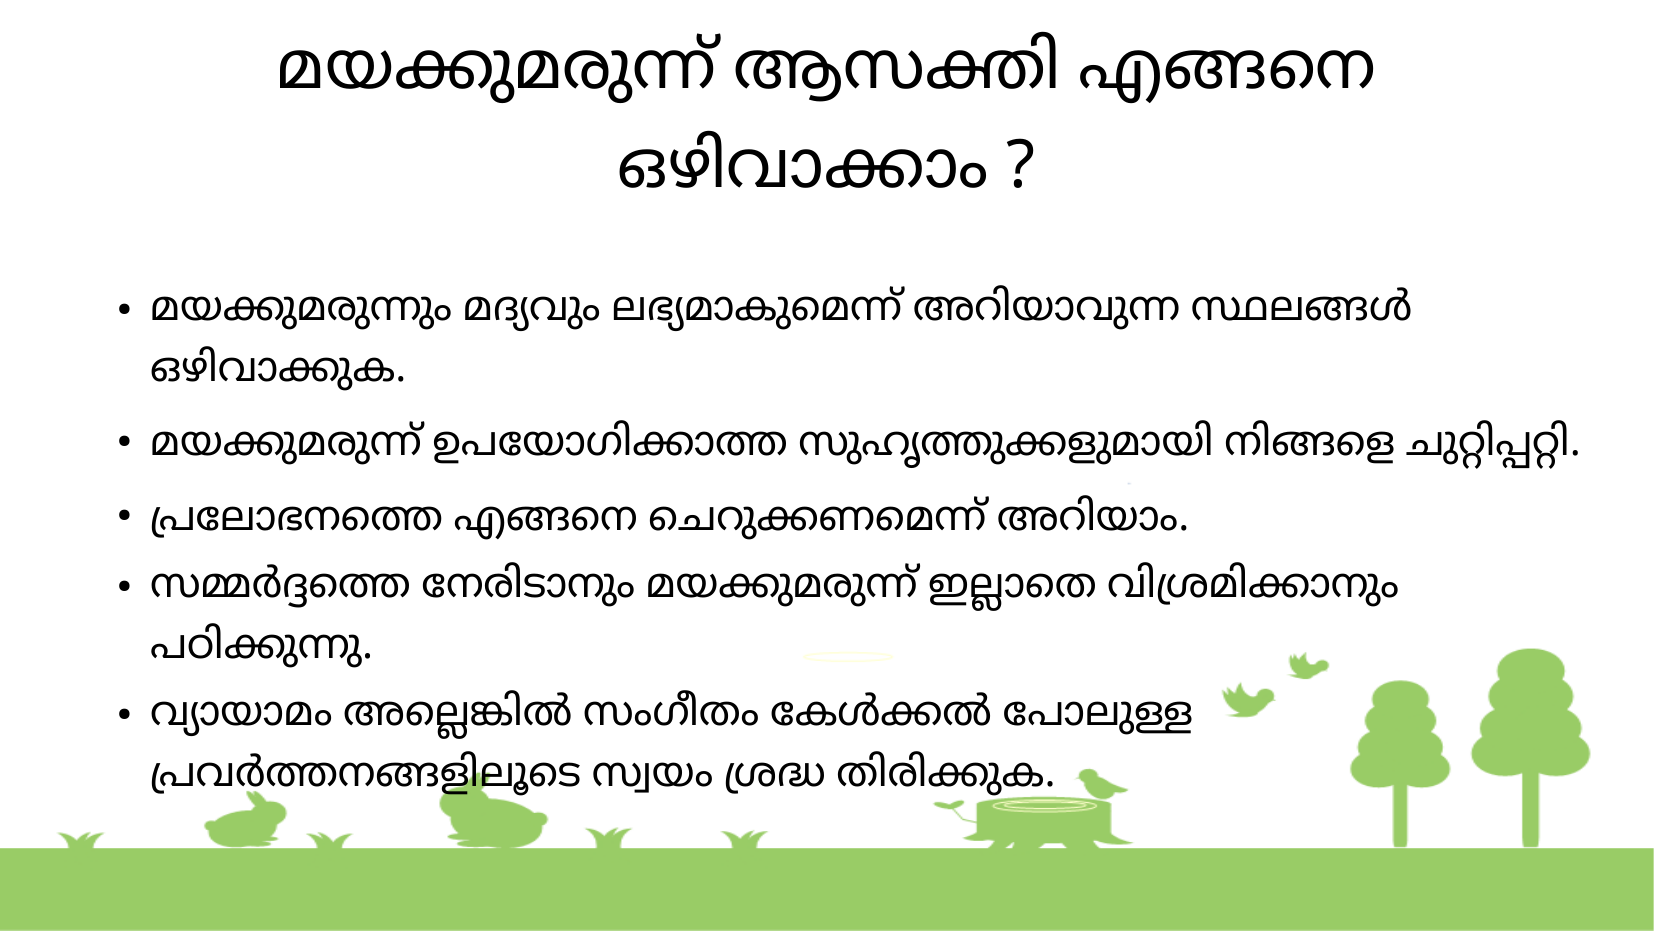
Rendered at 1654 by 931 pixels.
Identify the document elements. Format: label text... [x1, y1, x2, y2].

title മയക്കുമരുന്ന് ആസക്തി എങ്ങനെ ഒഴിവാക്കാം ​? [153, 0, 1501, 256]
list മയക്കുമരുന്നും മദ്യവും ലഭ്യമാകുമെന്ന് അറിയാവുന്ന സ്ഥലങ്ങൾ ഒഴിവാക്കുക. മയക്കുമരുന്ന് ഉപയോഗിക്കാത്ത സുഹൃത്തുക്കളുമായി നിങ്ങളെ ചുറ്റിപ്പറ്റി. പ്രലോഭനത്തെ എങ്ങനെ ചെറുക്കണമെന്ന് അറിയാം. സമ്മർദ്ദത്തെ നേരിടാനും മയക്കുമരുന്ന് ഇല്ലാതെ വിശ്രമിക്കാനും പഠിക്കുന്നു. വ്യായാമം അല്ലെങ്കിൽ സംഗീതം കേൾക്കൽ പോലുള്ള പ്രവർത്തനങ്ങളിലൂടെ സ്വയം ശ്രദ്ധ തിരിക്കുക. [106, 283, 1595, 823]
picture [0, 0, 1654, 931]
